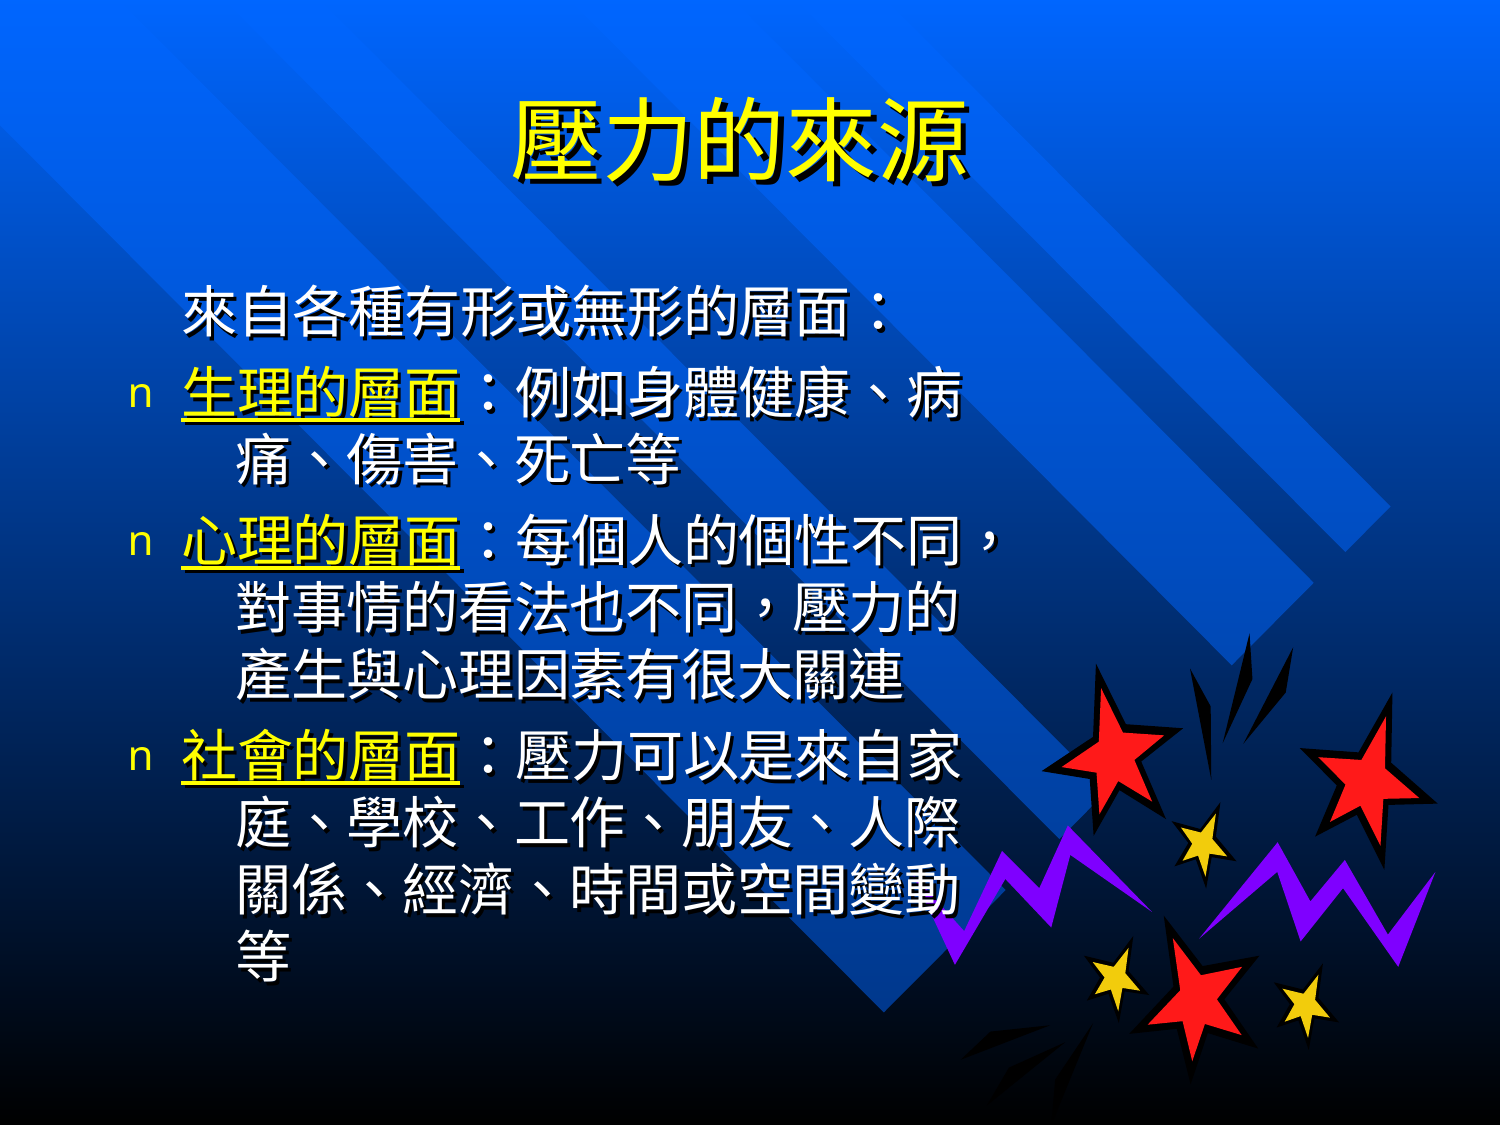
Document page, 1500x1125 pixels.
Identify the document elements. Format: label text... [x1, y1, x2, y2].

chart [912, 633, 1438, 1125]
list 來自各種有形或無形的層面： 生理的層面：例如身體健康、病痛、傷害、死亡等 心理的層面：每個人的個性不同，對事情的看法也不同，壓力的產生與心理因素有很大關連 社會的層面：壓力可以是來自家庭、學校、工作、朋友、人際關係、經濟、時間或空間變動等 [112, 269, 1026, 1001]
title 壓力的來源 [112, 37, 1388, 238]
